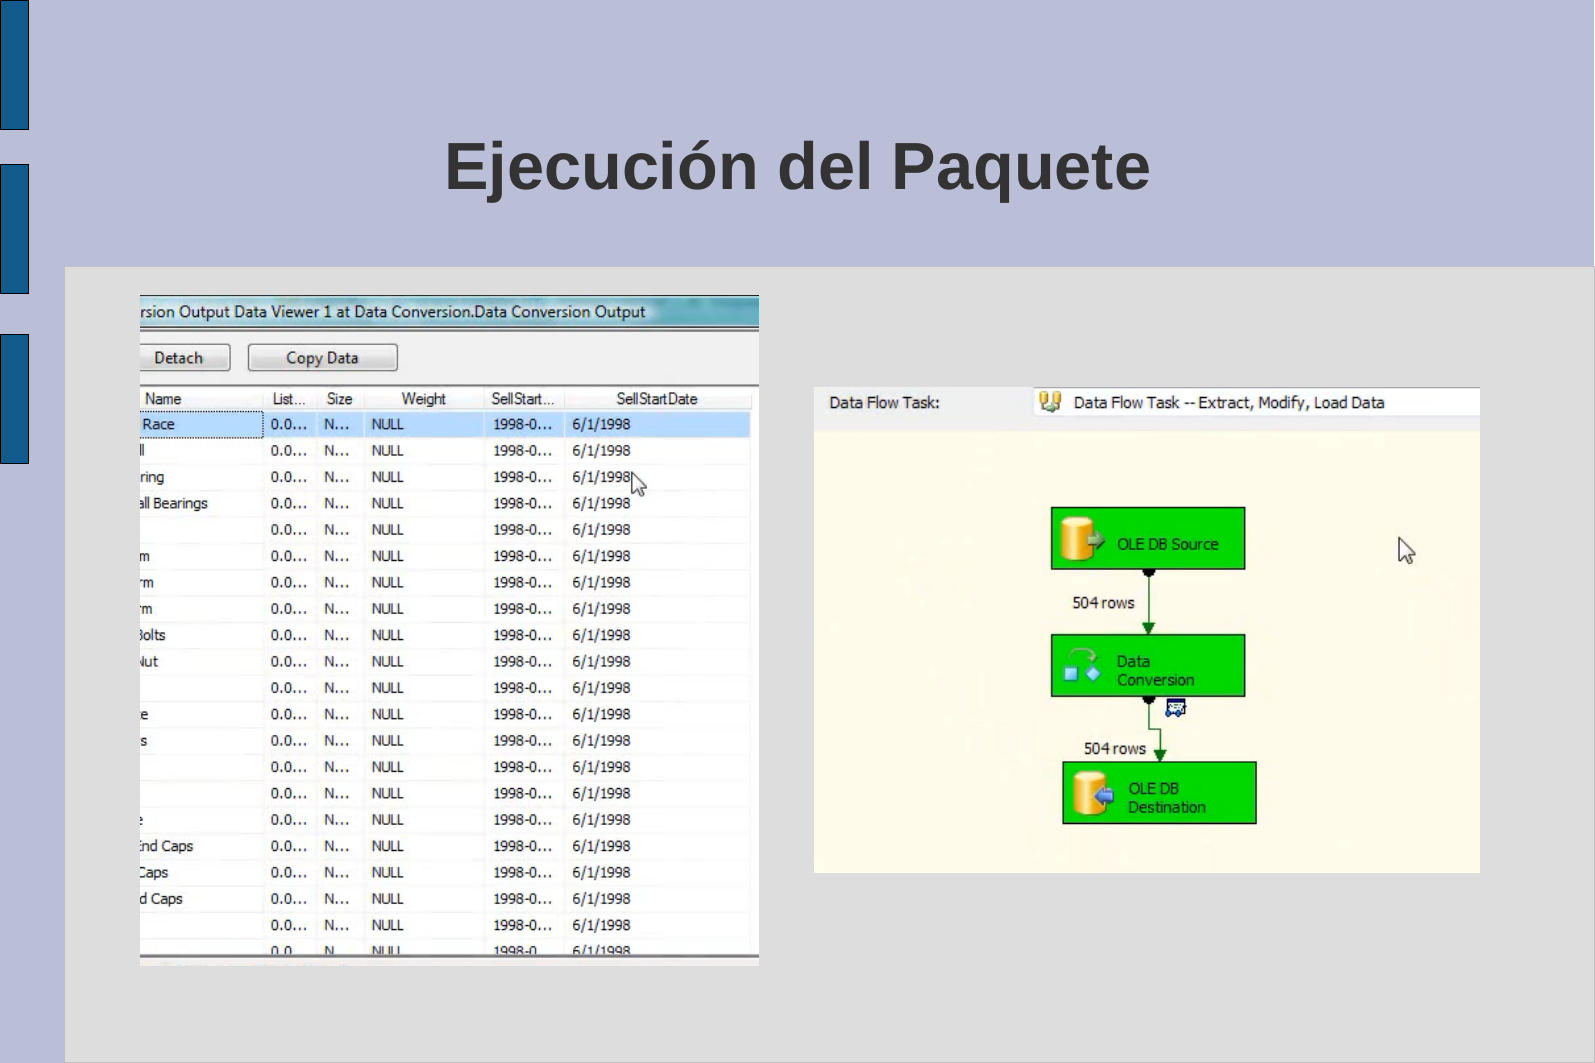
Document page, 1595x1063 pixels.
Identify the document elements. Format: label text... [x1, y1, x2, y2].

picture [814, 387, 1480, 873]
picture [140, 295, 759, 966]
title Ejecución del Paquete [117, 78, 1479, 256]
